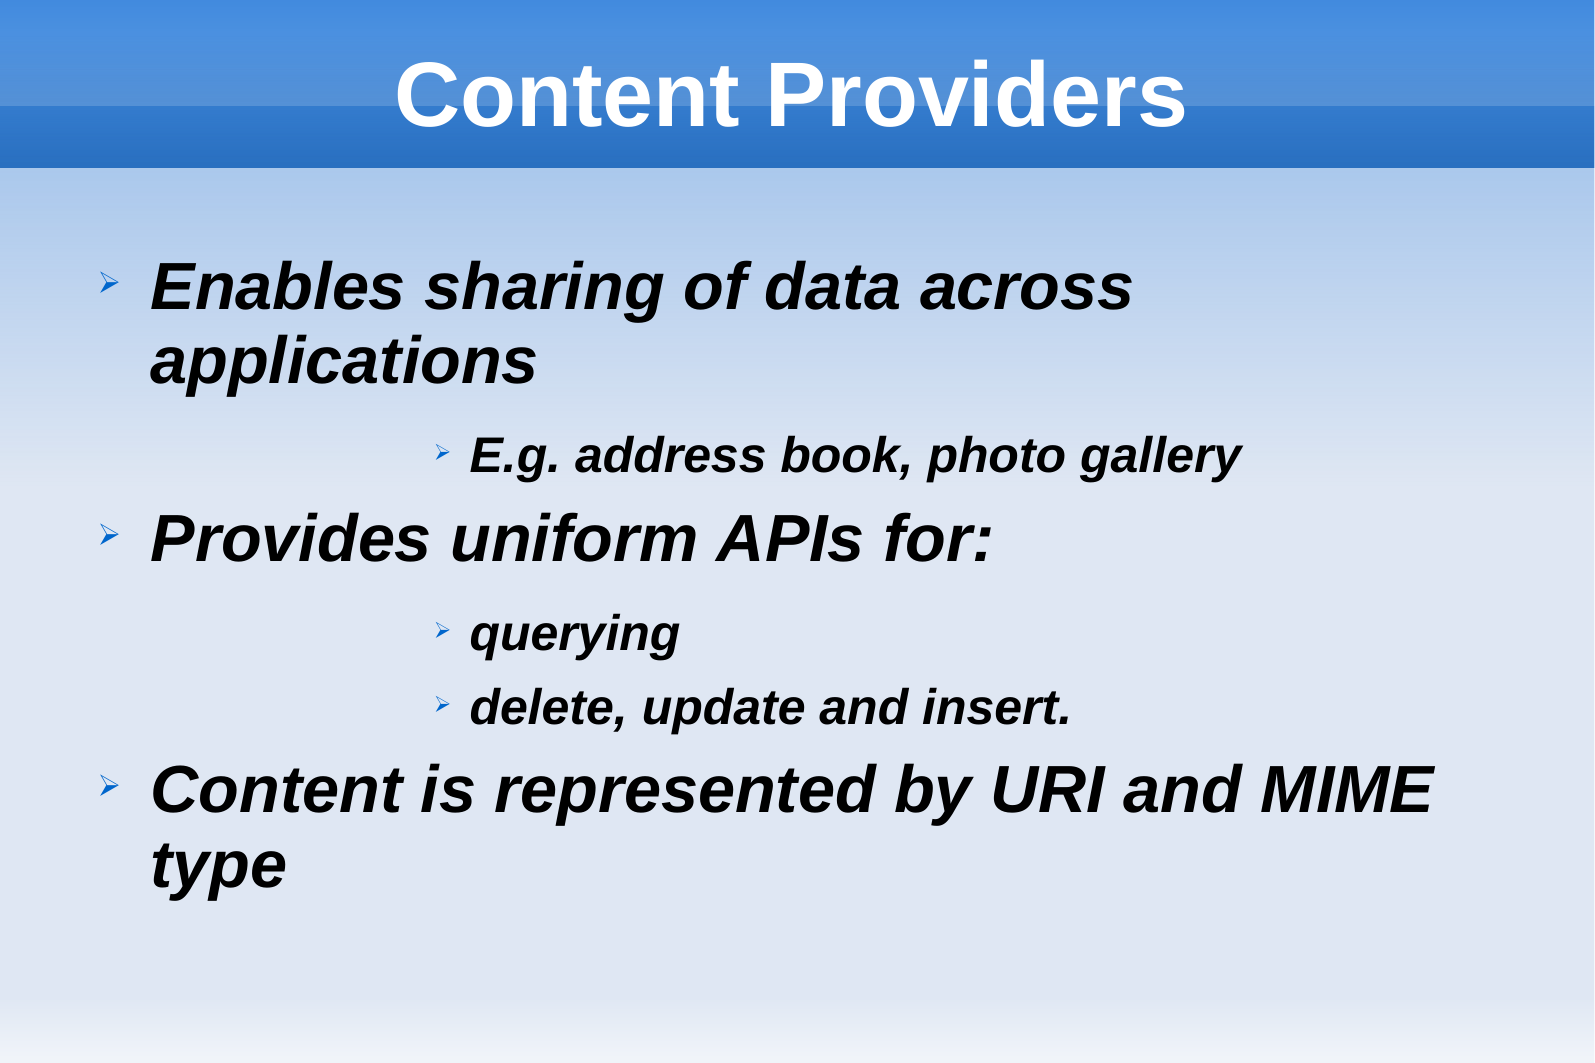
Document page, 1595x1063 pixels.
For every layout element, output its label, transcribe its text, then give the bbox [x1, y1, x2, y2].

list Enables sharing of data across applications E.g. address book, photo gallery Provides uniform APIs for: querying delete, update and insert. Content is represented by URI and MIME type [79, 248, 1515, 974]
title Content Providers [74, 13, 1510, 177]
picture [0, 0, 1595, 1063]
